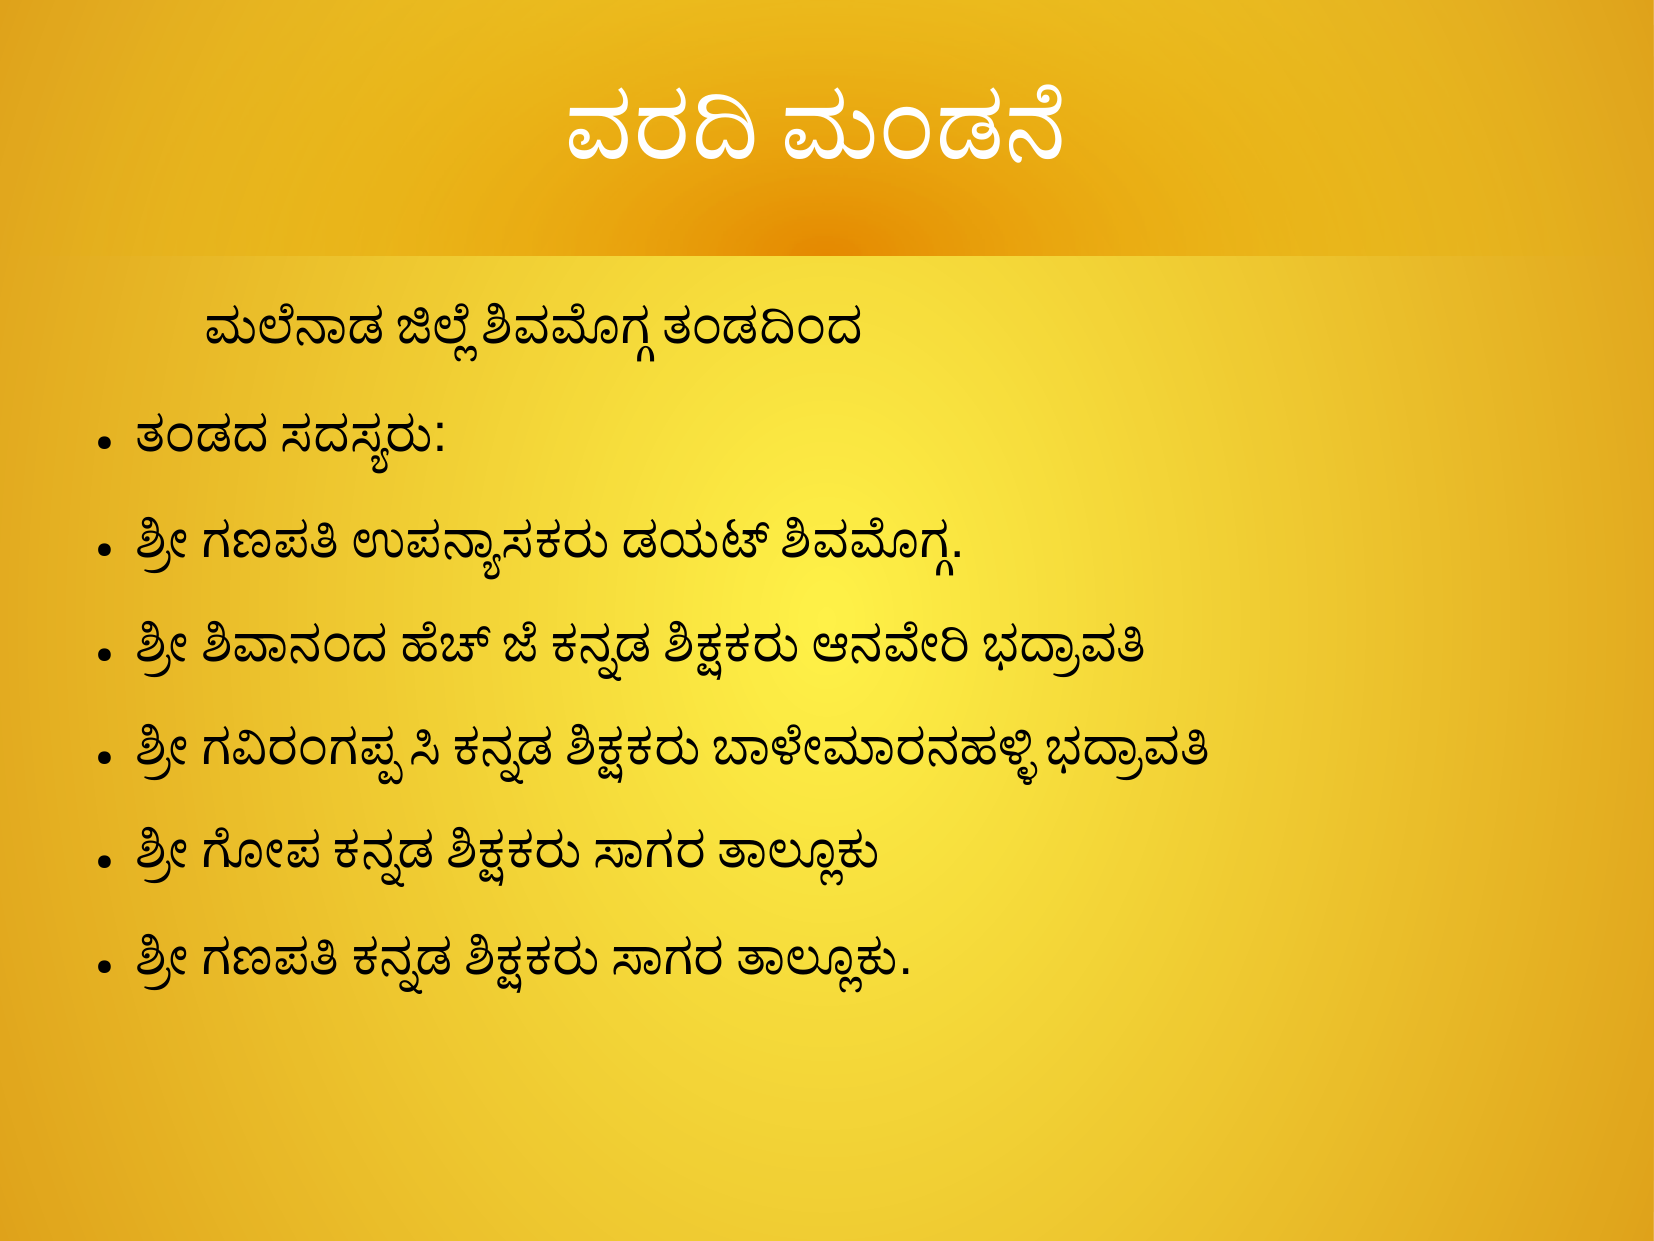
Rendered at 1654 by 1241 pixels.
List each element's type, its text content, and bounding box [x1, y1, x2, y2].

list ಮಲೆನಾಡ ಜಿಲ್ಲೆ ಶಿವಮೊಗ್ಗ ತಂಡದಿಂದ ತಂಡದ ಸದಸ್ಯರು: ಶ್ರೀ ಗಣಪತಿ ಉಪನ್ಯಾಸಕರು ಡಯಟ್ ಶಿವಮೊಗ್ಗ. ಶ್ರೀ ಶಿವಾನಂದ ಹೆಚ್ ಜೆ ಕನ್ನಡ ಶಿಕ್ಷಕರು ಆನವೇರಿ ಭದ್ರಾವತಿ ಶ್ರೀ ಗವಿರಂಗಪ್ಪ ಸಿ ಕನ್ನಡ ಶಿಕ್ಷಕರು ಬಾಳೇಮಾರನಹಳ್ಳಿ ಭದ್ರಾವತಿ ಶ್ರೀ ಗೋಪ ಕನ್ನಡ ಶಿಕ್ಷಕರು ಸಾಗರ ತಾಲ್ಲೂಕು ಶ್ರೀ ಗಣಪತಿ ಕನ್ನಡ ಶಿಕ್ಷಕರು ಸಾಗರ ತಾಲ್ಲೂಕು. [82, 299, 1571, 1019]
title ವರದಿ ಮಂಡನೆ [82, 47, 1571, 252]
